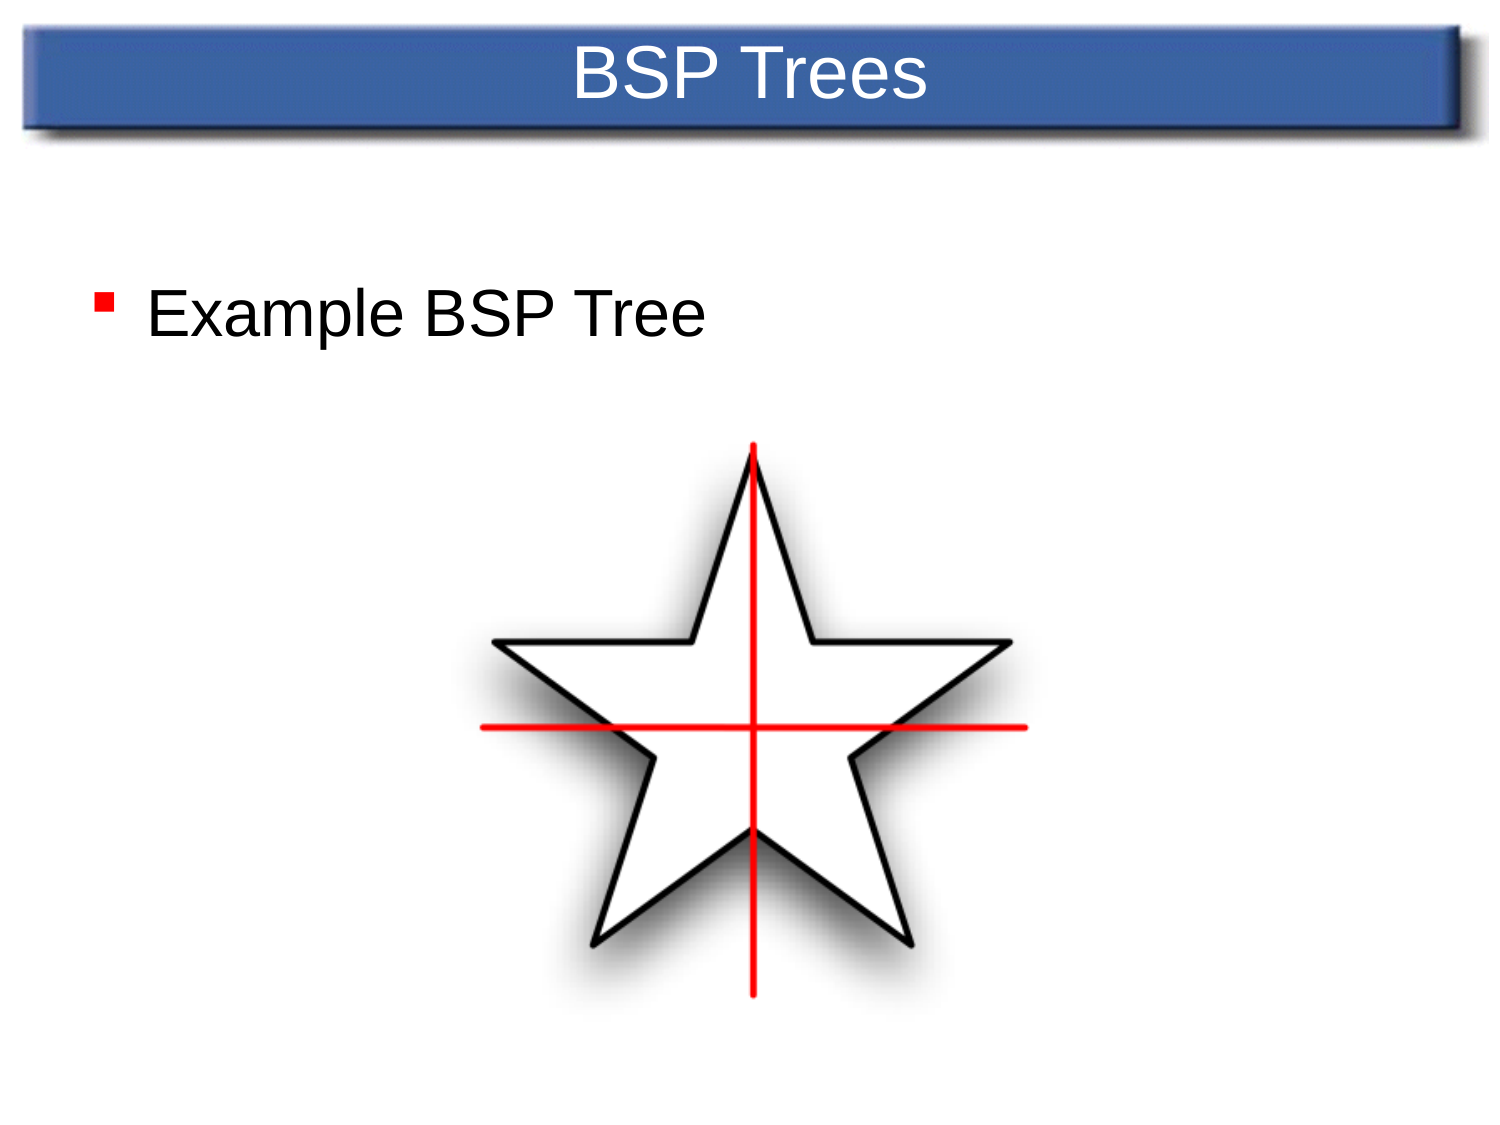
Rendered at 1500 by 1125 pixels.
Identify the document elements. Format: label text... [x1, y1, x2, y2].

title BSP Trees [75, 0, 1426, 138]
picture [21, 22, 1489, 149]
picture [375, 413, 1138, 1063]
list Example BSP Tree [75, 262, 1426, 1006]
